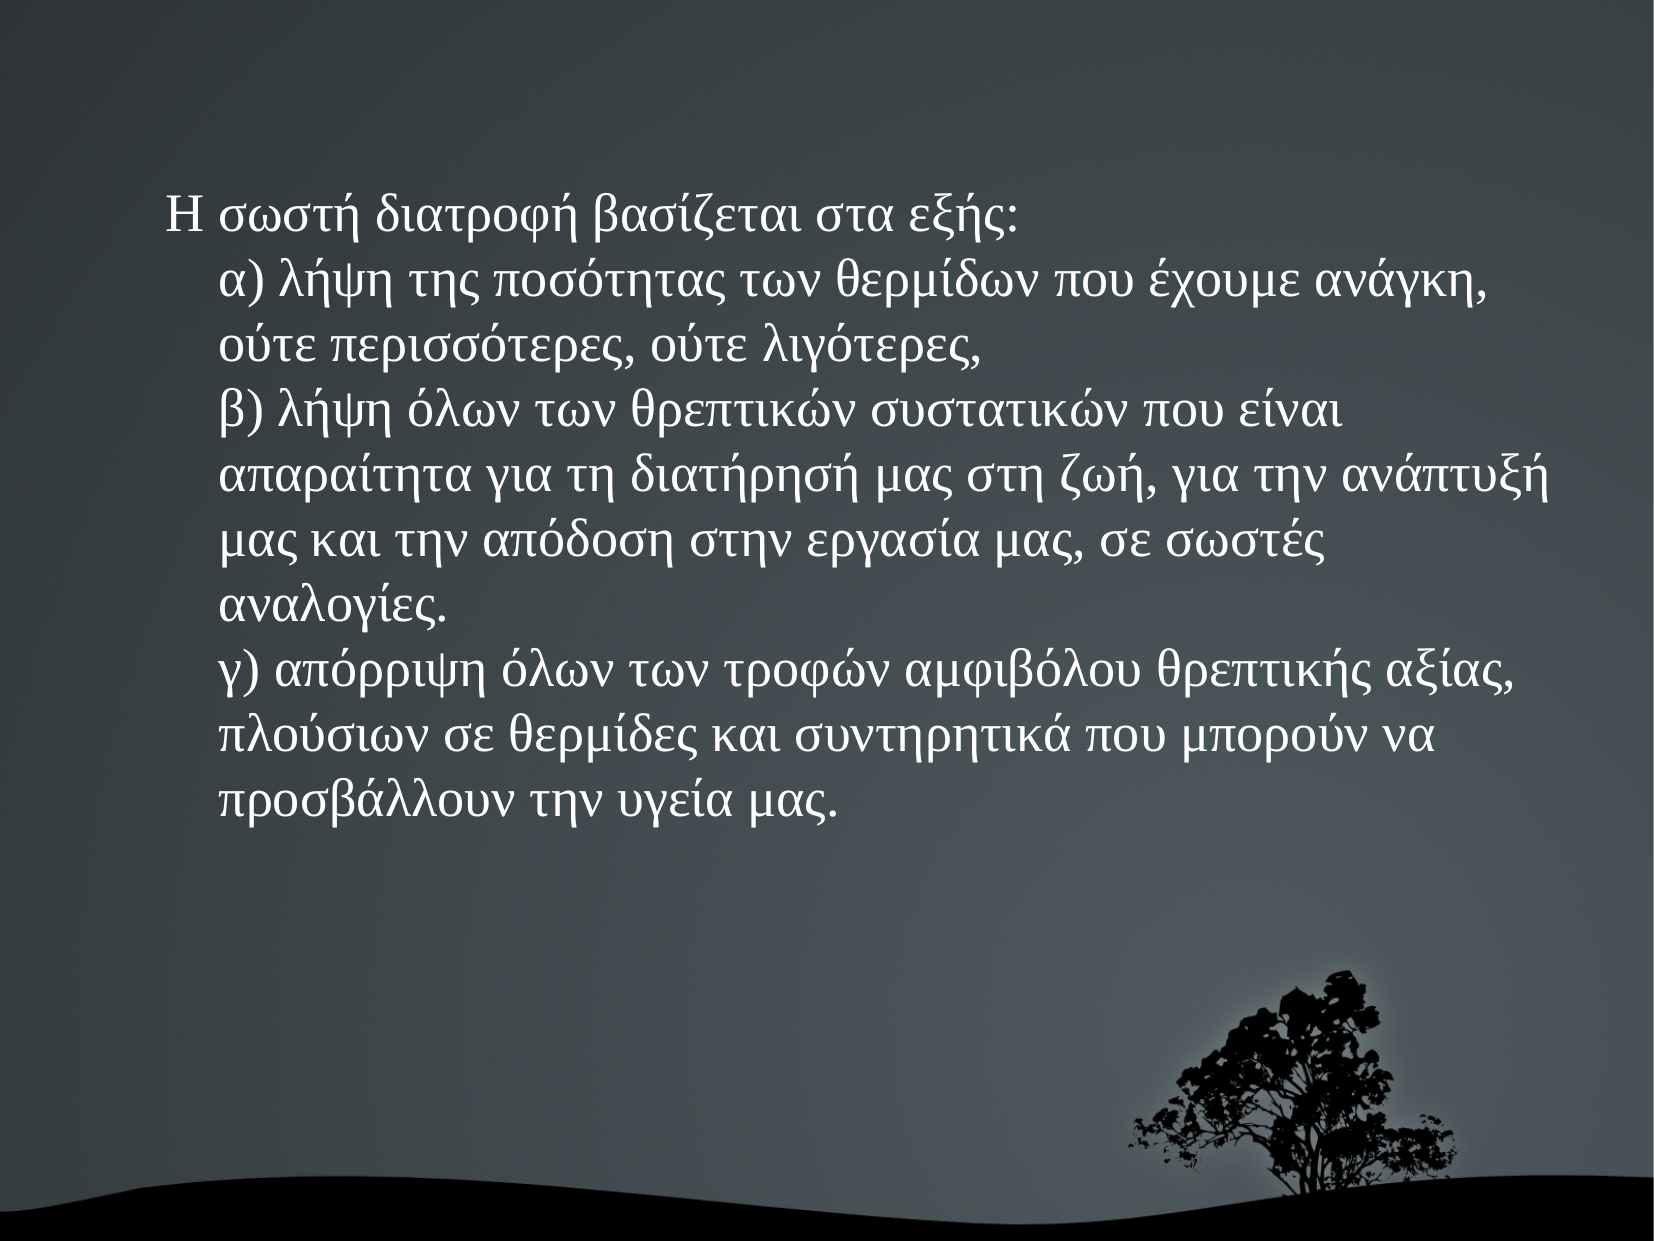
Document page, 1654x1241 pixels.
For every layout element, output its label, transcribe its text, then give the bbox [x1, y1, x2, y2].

picture [0, 0, 1654, 1241]
list Η σωστή διατροφή βασίζεται στα εξής: α) λήψη της ποσότητας των θερμίδων που έχουμε ανάγκη, ούτε περισσότερες, ούτε λιγότερες, β) λήψη όλων των θρεπτικών συστατικών που είναι απαραίτητα για τη διατήρησή μας στη ζωή, για την ανάπτυξή μας και την απόδοση στην εργασία μας, σε σωστές αναλογίες. γ) απόρριψη όλων των τροφών αμφιβόλου θρεπτικής αξίας, πλούσιων σε θερμίδες και συντηρητικά που μπορούν να προσβάλλουν την υγεία μας. [76, 177, 1565, 1063]
